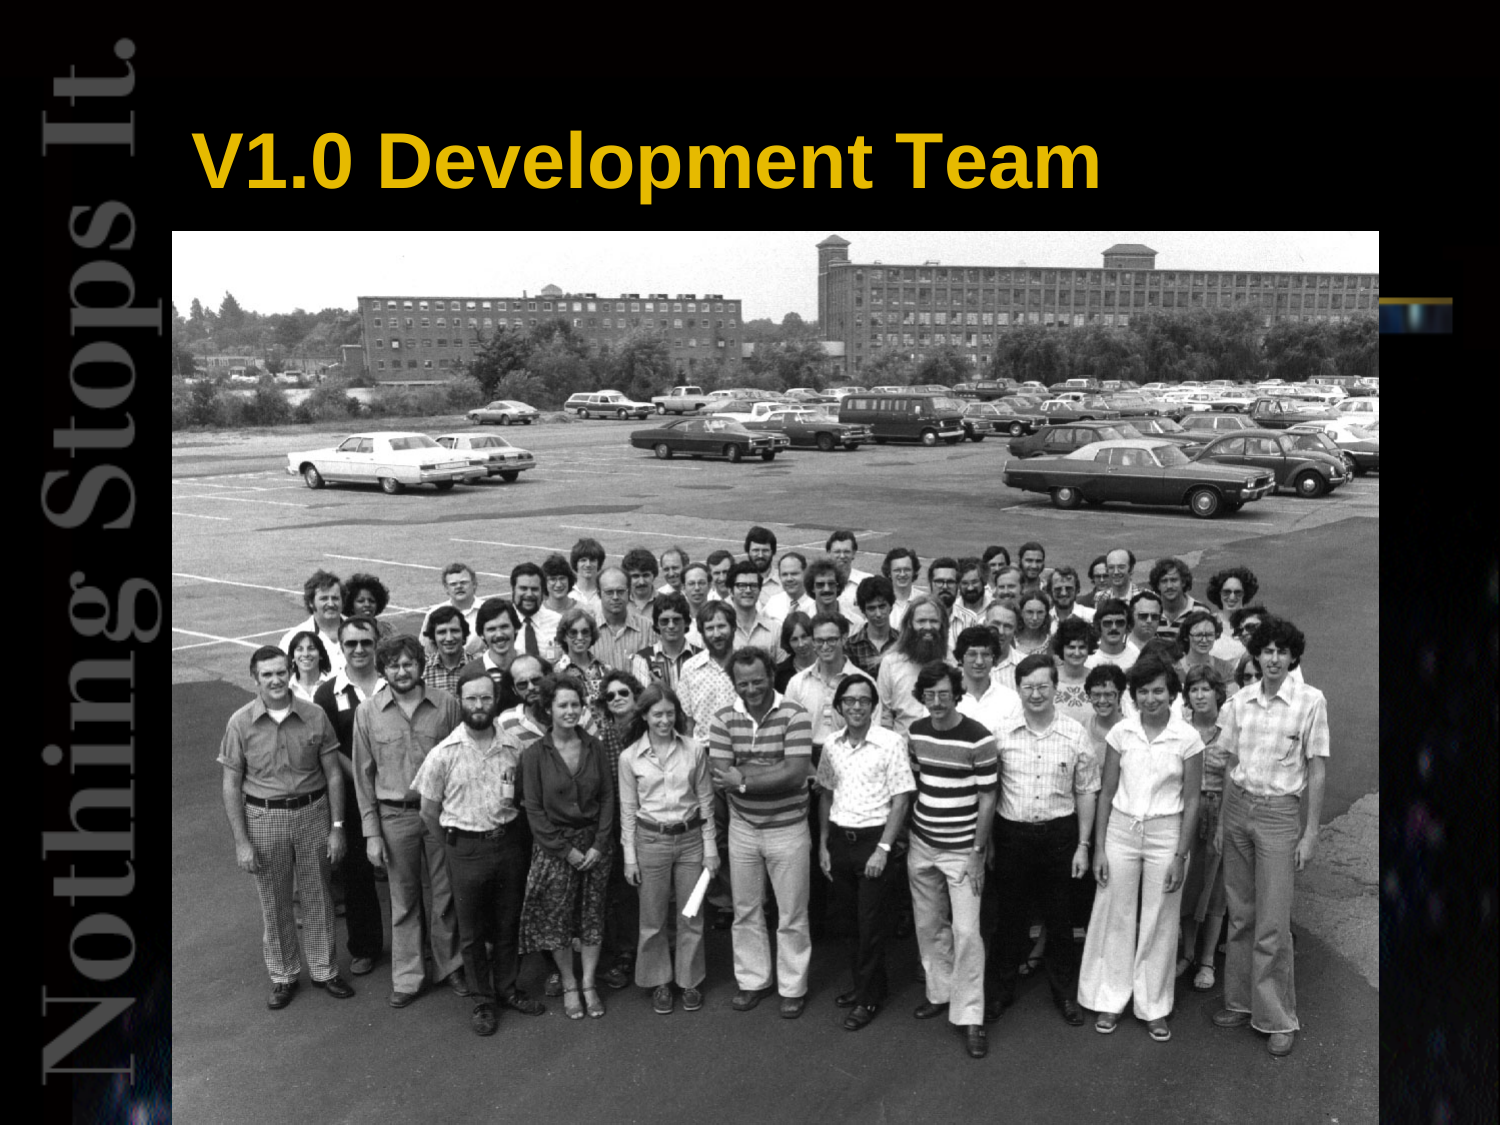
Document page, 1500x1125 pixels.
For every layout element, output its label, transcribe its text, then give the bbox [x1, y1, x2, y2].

picture [0, 0, 1500, 1125]
title V1.0 Development Team [191, 112, 1451, 213]
